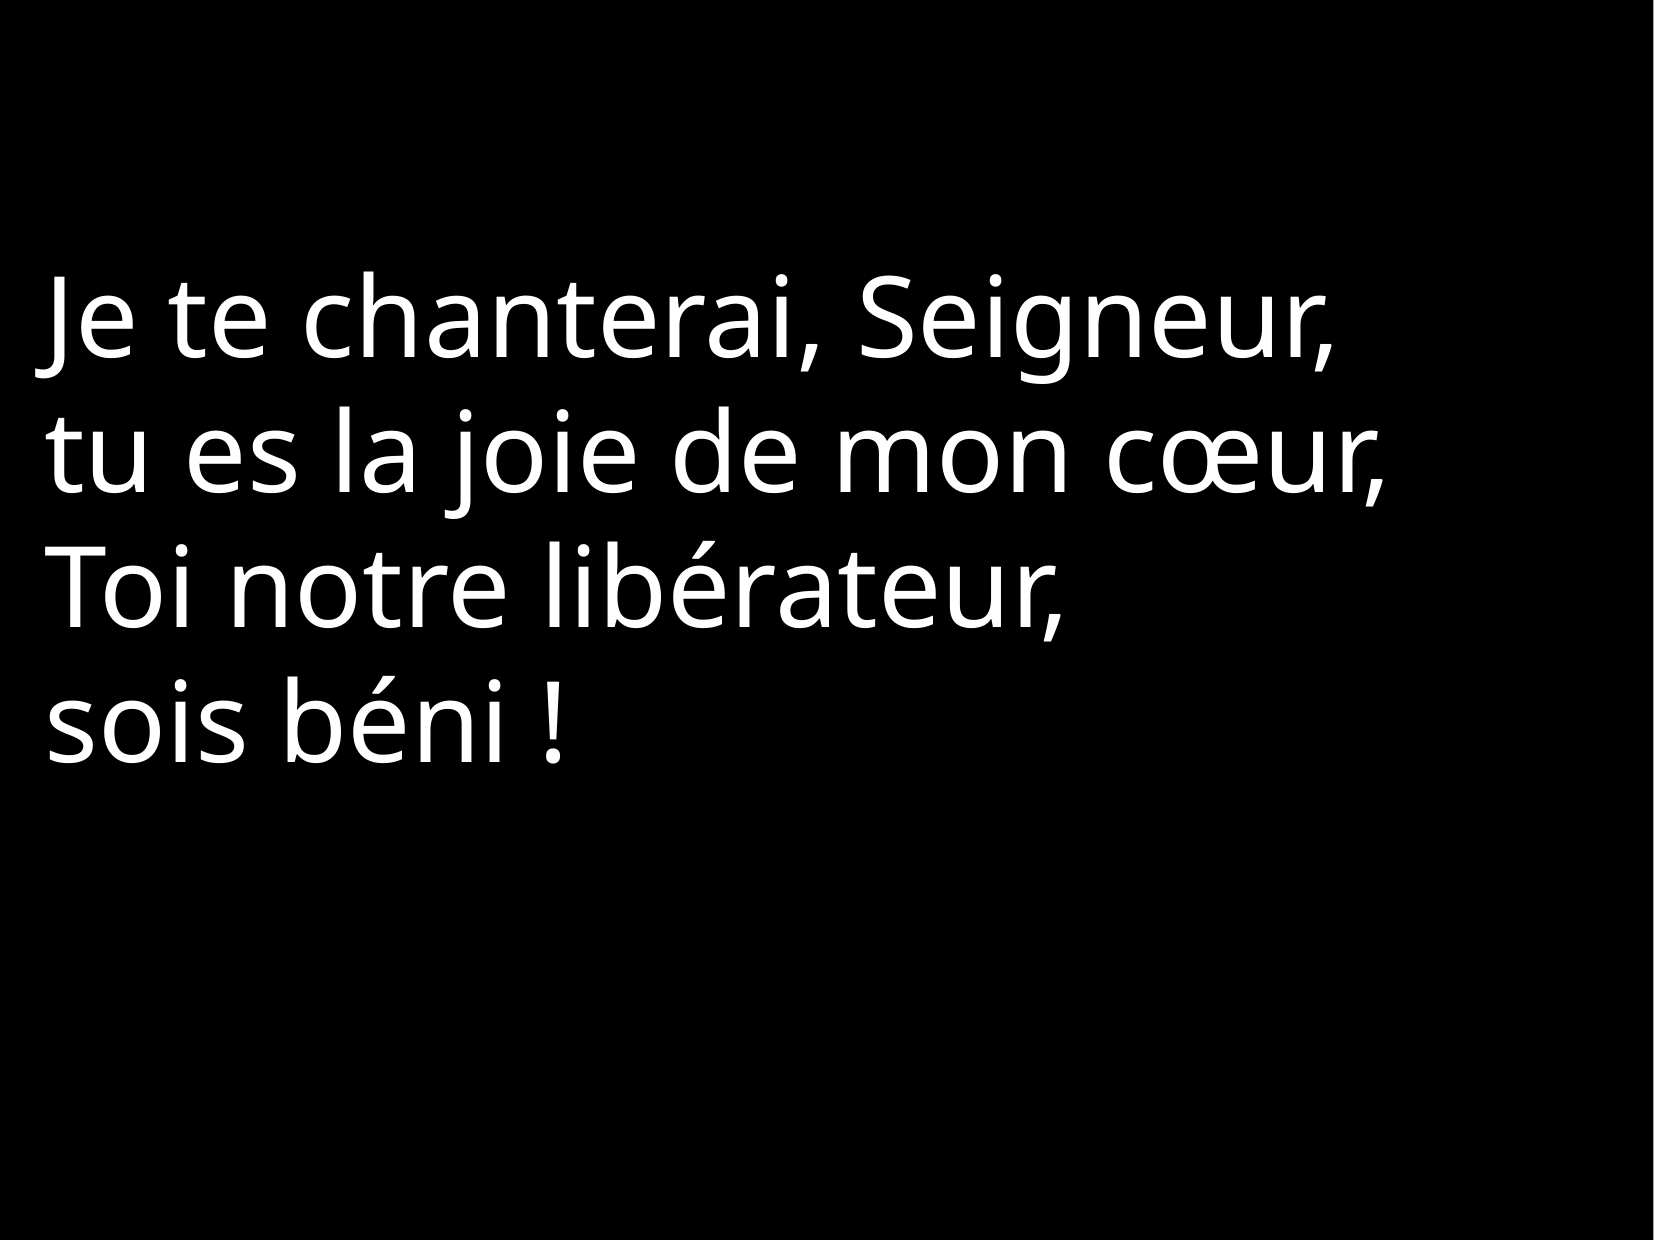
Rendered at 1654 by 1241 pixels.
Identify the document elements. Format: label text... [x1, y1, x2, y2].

text_box Je te chanterai, Seigneur, tu es la joie de mon cœur, Toi notre libérateur, sois béni ! [29, 88, 1625, 1211]
